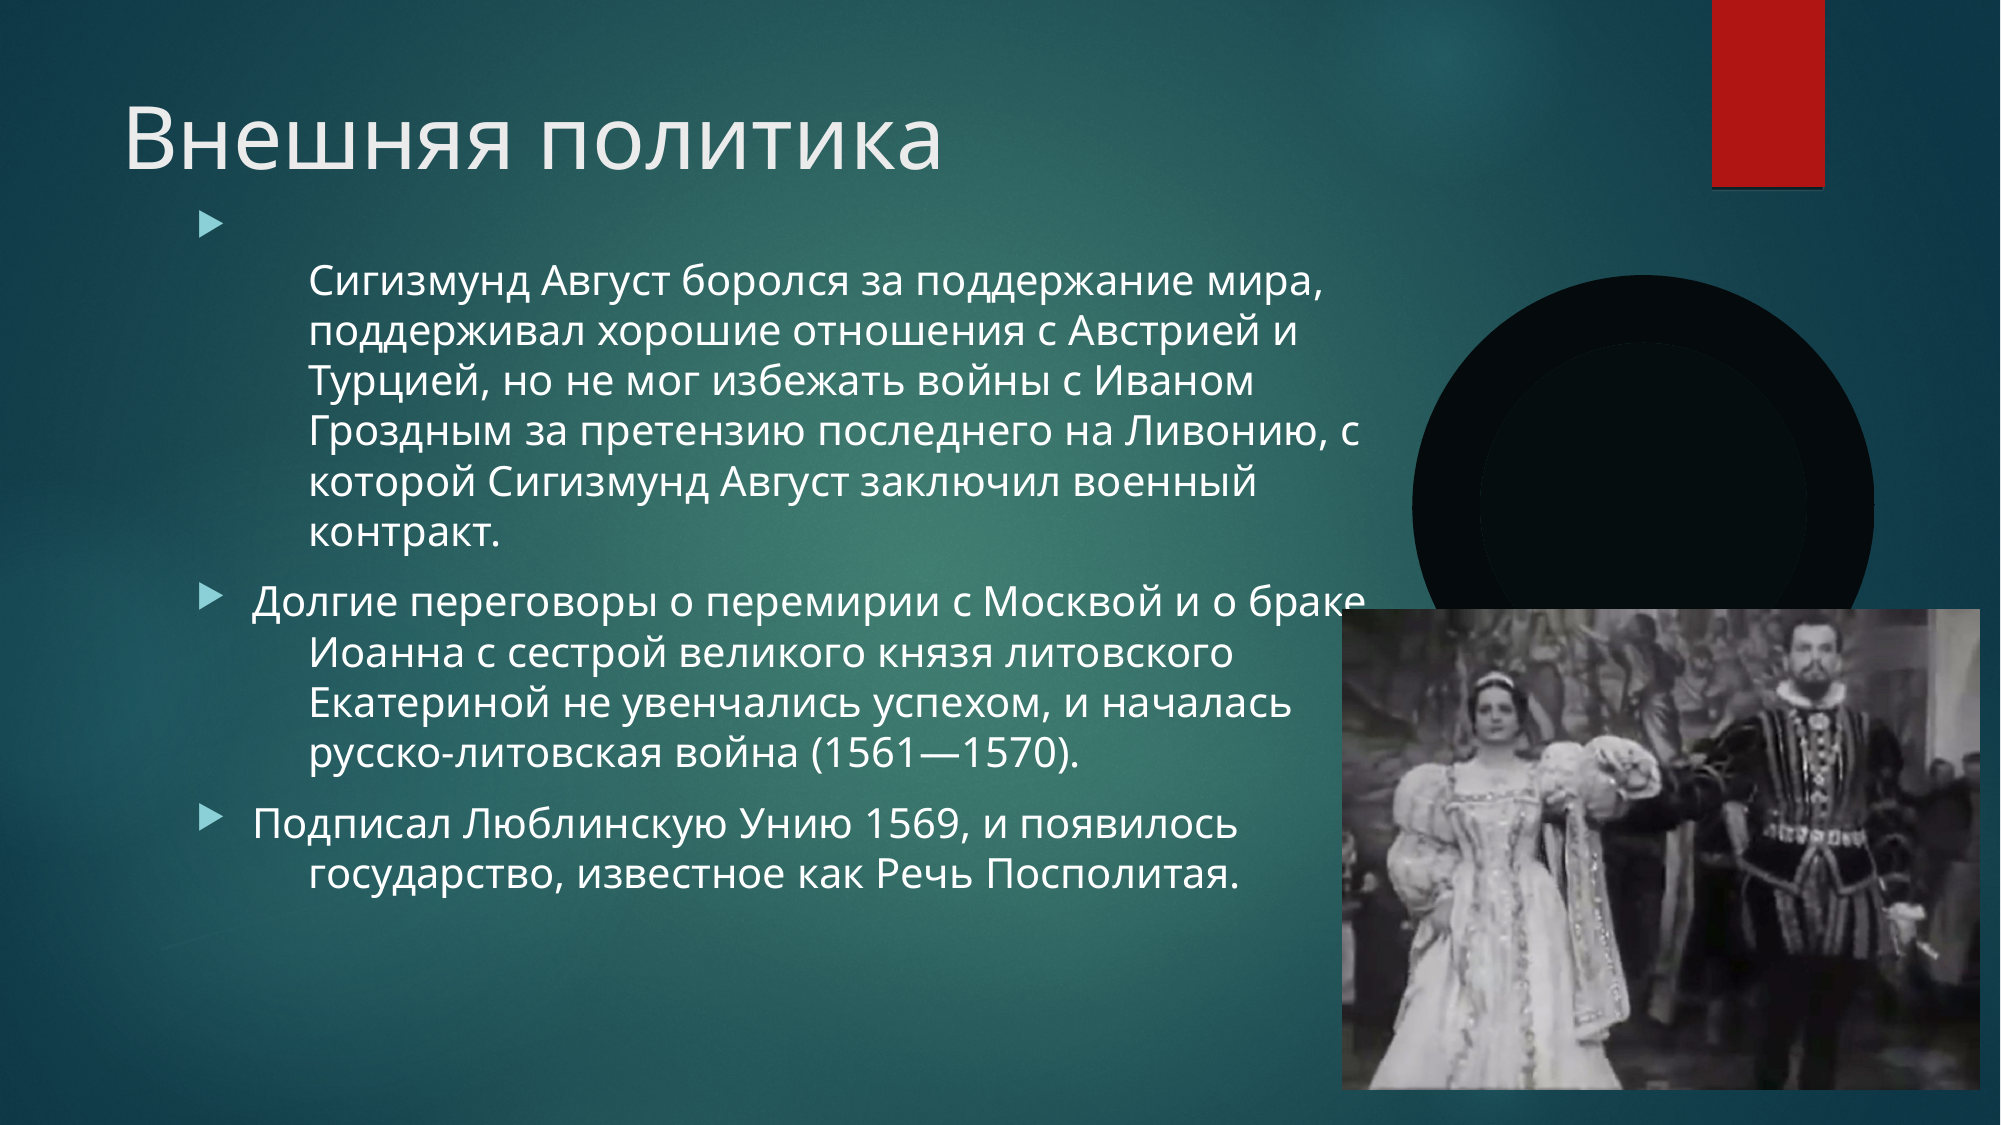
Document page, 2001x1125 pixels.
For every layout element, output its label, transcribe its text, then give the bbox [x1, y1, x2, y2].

title Внешняя политика [106, 74, 1649, 305]
picture [1342, 609, 1980, 1090]
list Сигизмунд Август боролся за поддержание мира, поддерживал хорошие отношения с Австрией и Турцией, но не мог избежать войны с Иваном Гроздным за претензию последнего на Ливонию, с которой Сигизмунд Август заключил военный контракт. Долгие переговоры о перемирии с Москвой и о браке Иоанна с сестрой великого князя литовского Екатериной не увенчались успехом, и началась русско-литовская война (1561—1570). Подписал Люблинскую Унию 1569, и появилось государство, известное как Речь Посполитая. [181, 196, 1426, 1025]
